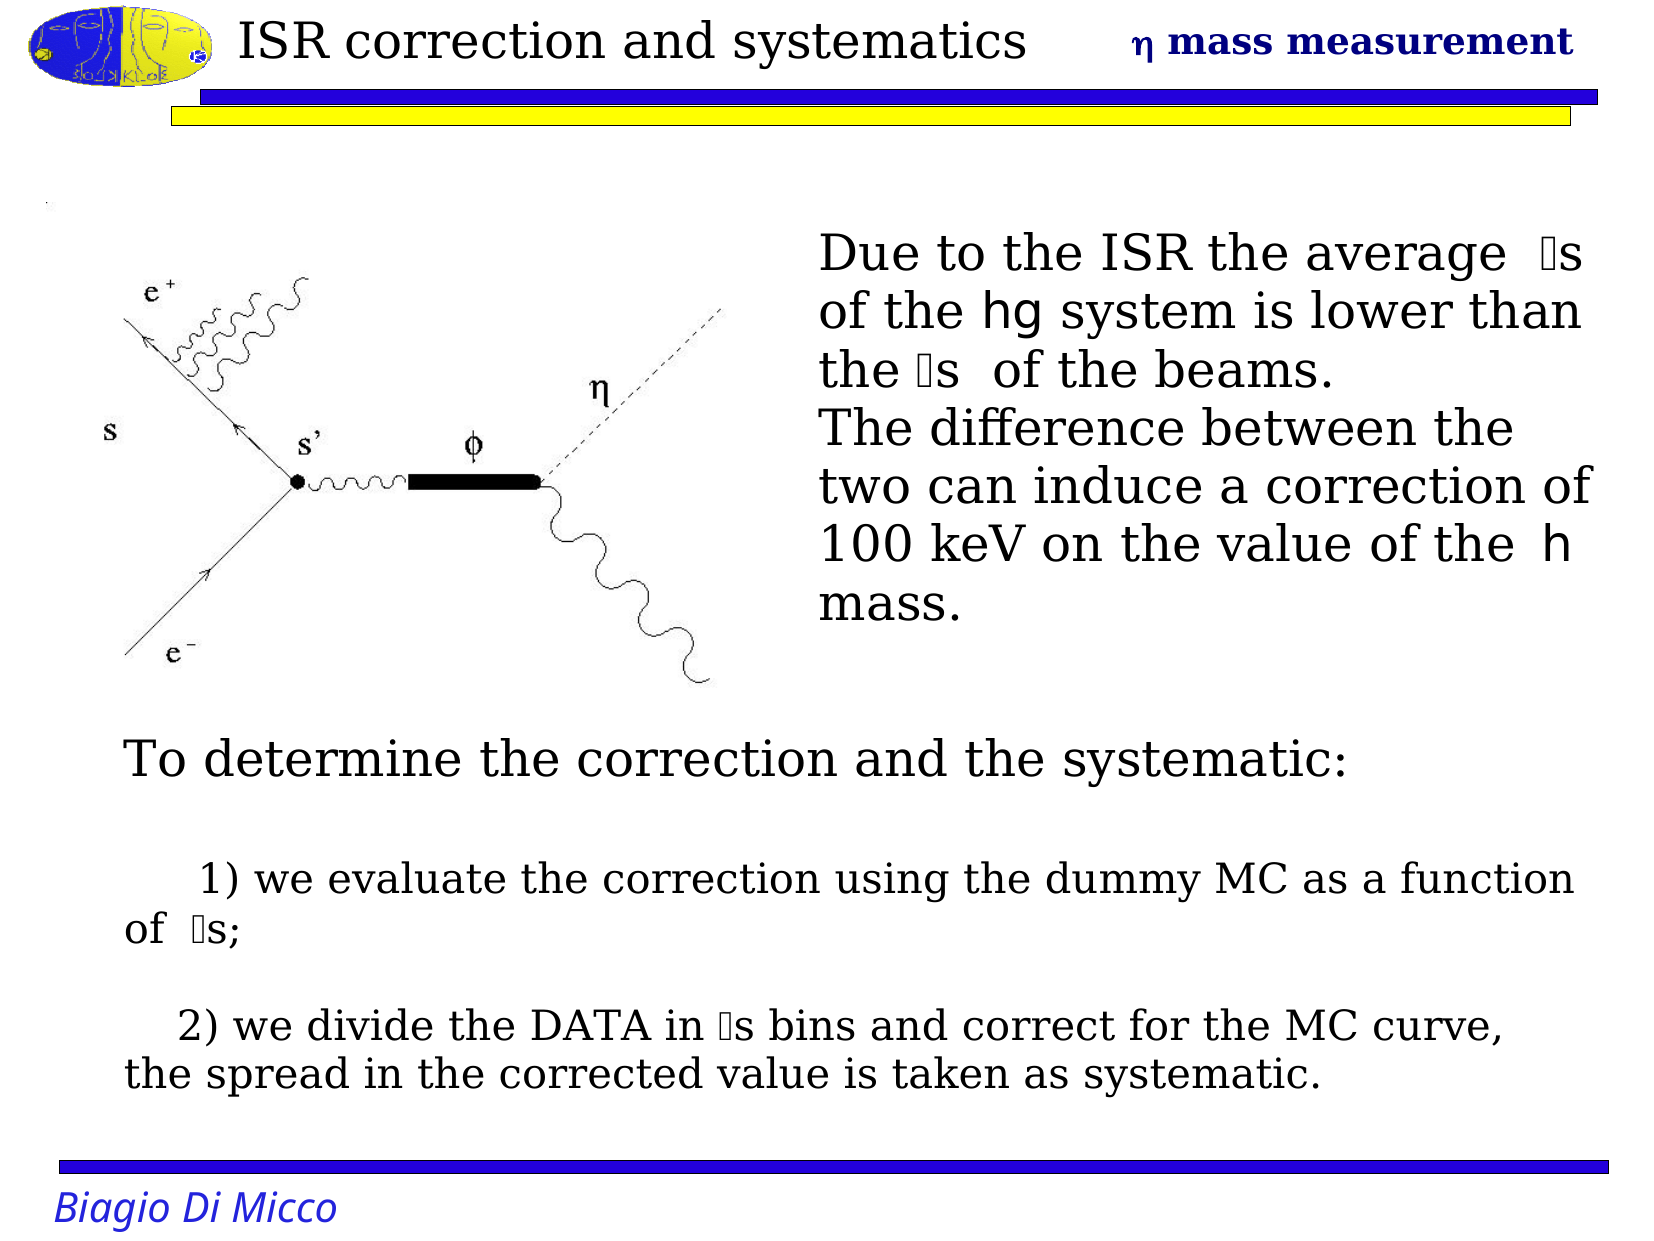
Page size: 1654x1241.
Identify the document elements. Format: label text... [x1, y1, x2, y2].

text_box To determine the correction and the systematic: 1) we evaluate the correction using the dummy MC as a function of s; 2) we divide the DATA in s bins and correct for the MC curve, the spread in the corrected value is taken as systematic. [123, 730, 1582, 1105]
picture [20, 2, 220, 89]
text_box ISR correction and systematics [237, 11, 1092, 71]
text_box Due to the ISR the average s of the hg system is lower than the s of the beams. The difference between the two can induce a correction of 100 keV on the value of the h mass. [818, 224, 1620, 646]
picture [46, 202, 801, 723]
